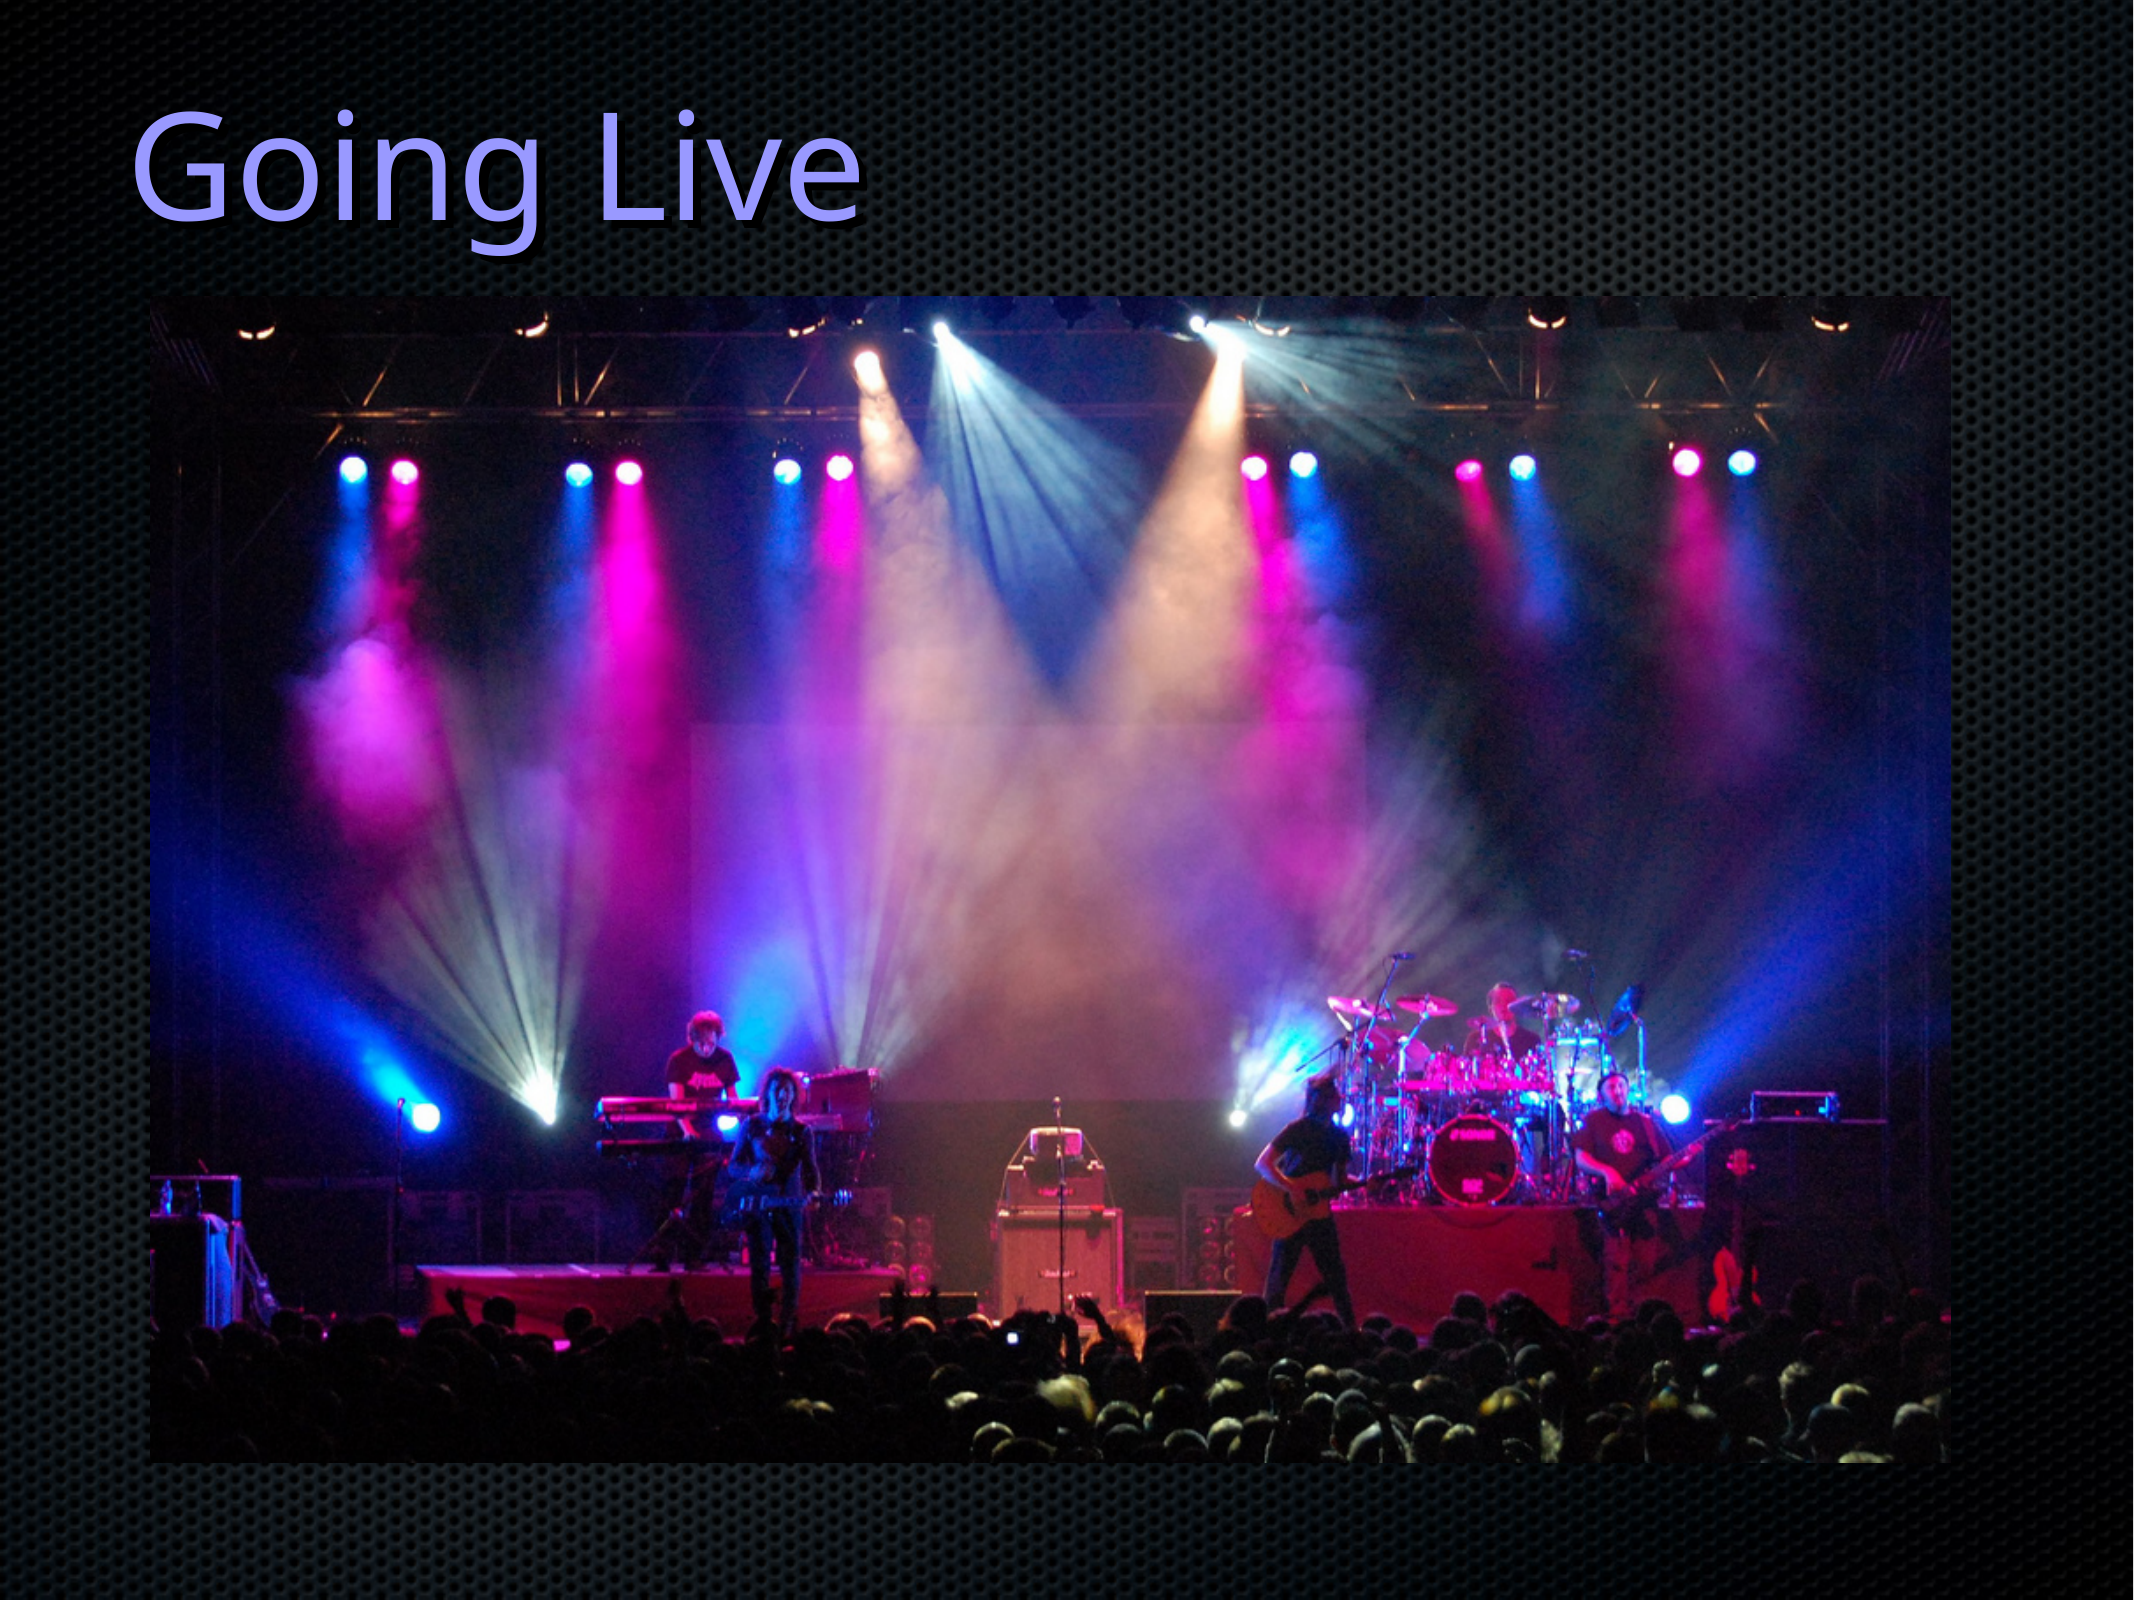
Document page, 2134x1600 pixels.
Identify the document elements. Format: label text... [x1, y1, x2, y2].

picture [0, 0, 2134, 1600]
title Going Live [118, 0, 1994, 325]
